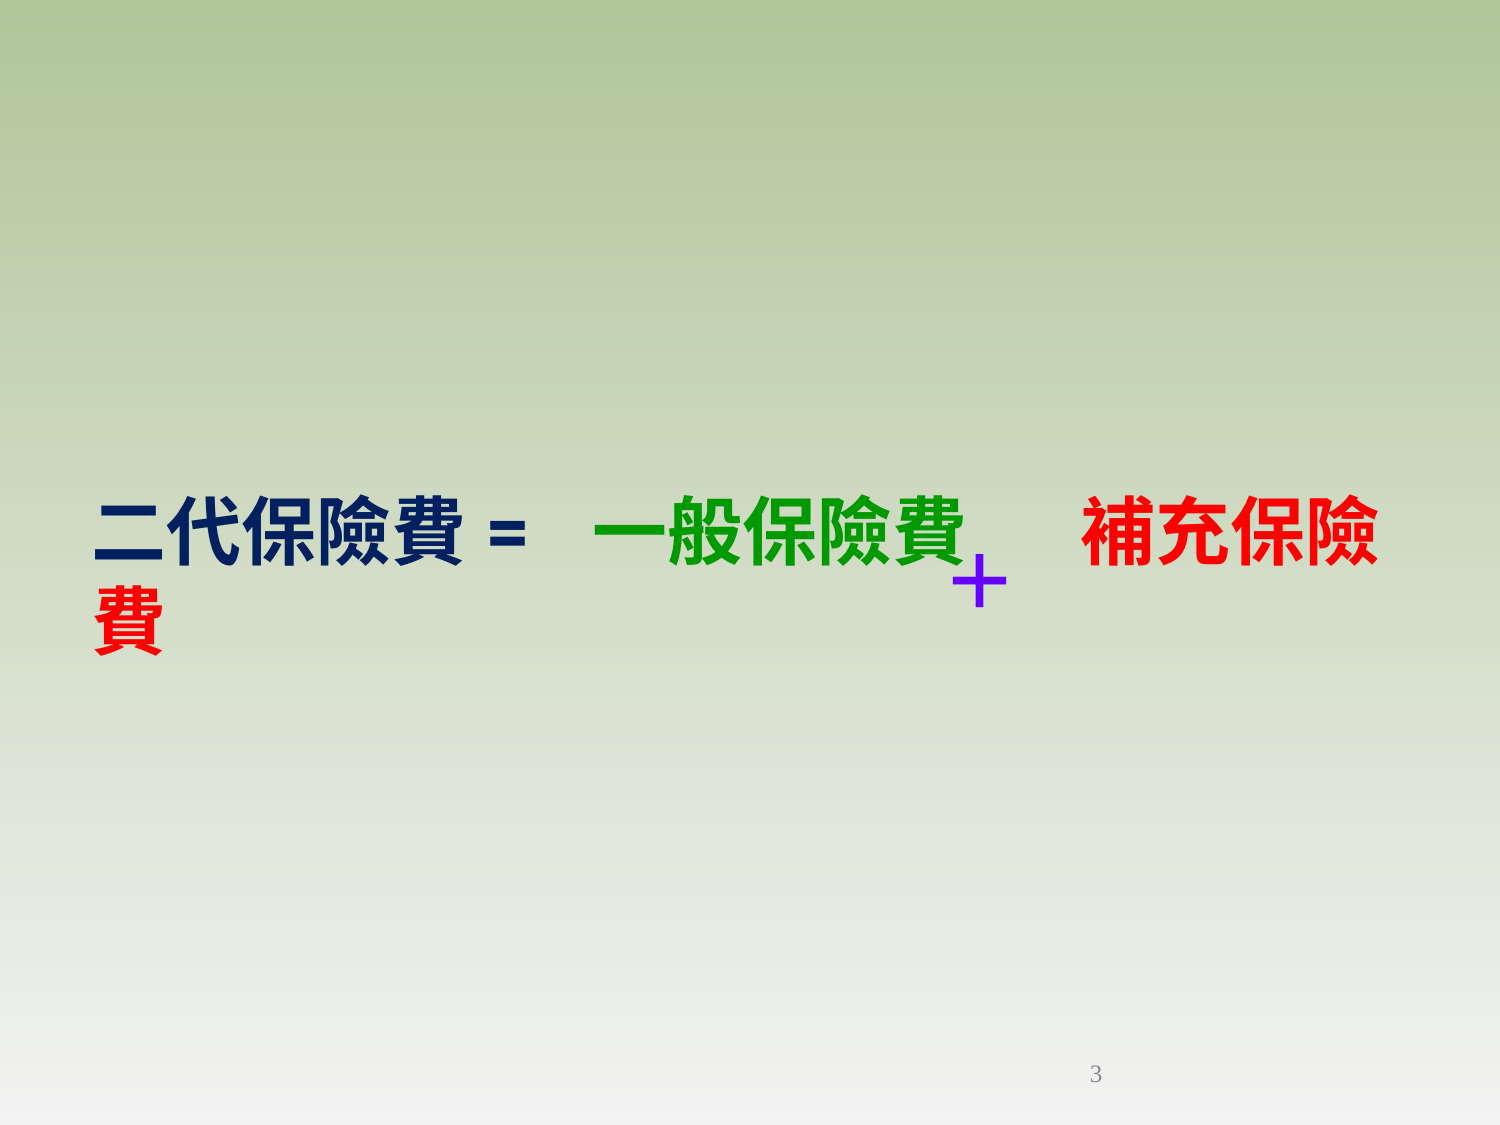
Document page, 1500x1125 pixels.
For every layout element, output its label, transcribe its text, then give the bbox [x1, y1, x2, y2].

text_box [76, 503, 1411, 646]
text_box 3 [1074, 1042, 1426, 1103]
text_box ＋ [927, 527, 1033, 632]
text_box 二代保險費= 一般保險費 補充保險費 [77, 456, 1447, 692]
